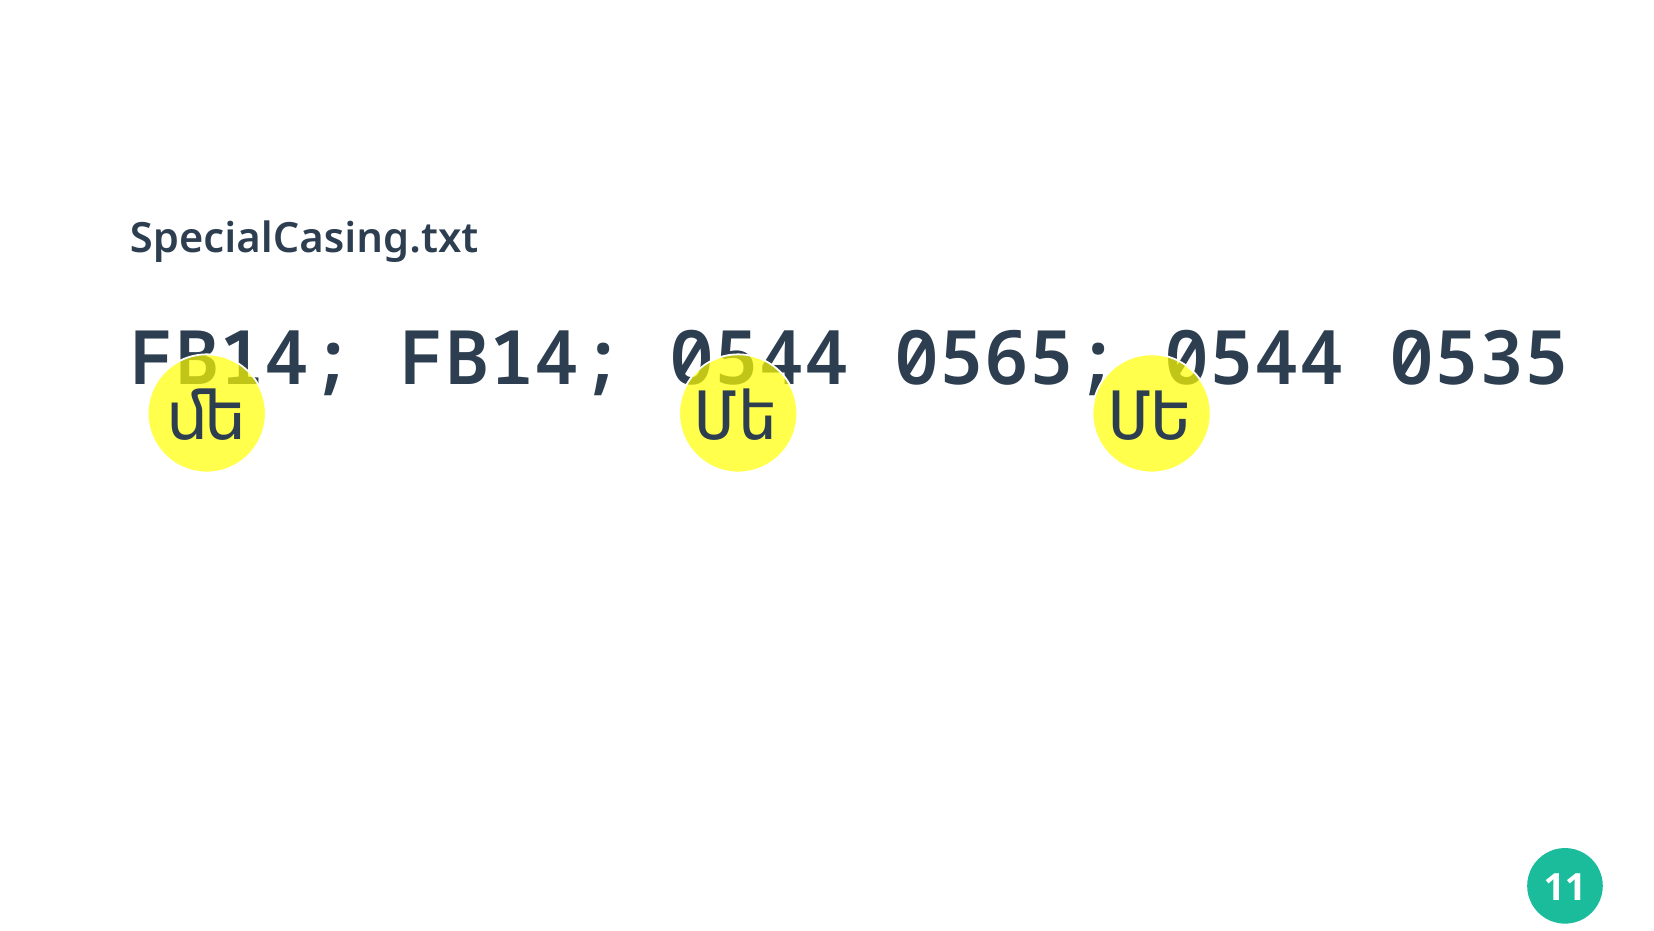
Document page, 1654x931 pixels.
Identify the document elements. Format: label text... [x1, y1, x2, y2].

list SpecialCasing.txt FB14; FB14; 0544 0565; 0544 0535 [59, 88, 1654, 827]
text_box ﬔ [147, 354, 266, 473]
text_box Մե [679, 354, 798, 473]
text_box ՄԵ [1092, 354, 1211, 473]
